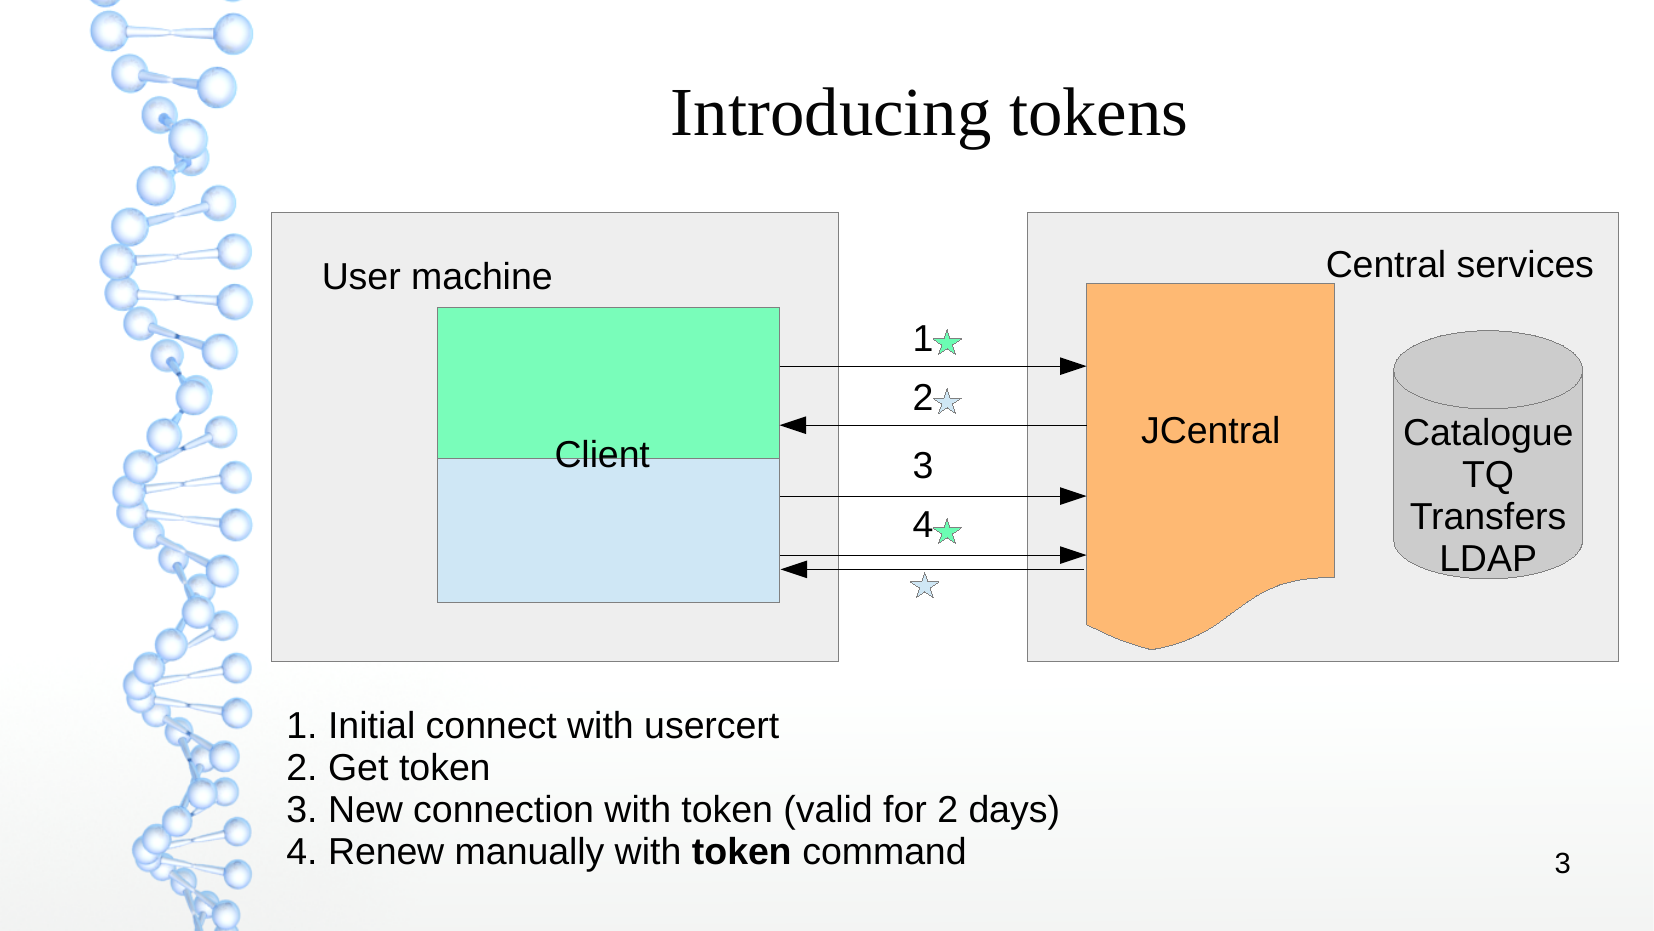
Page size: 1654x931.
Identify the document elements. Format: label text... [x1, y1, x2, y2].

text_box [1027, 426, 1086, 496]
text_box [933, 329, 962, 355]
text_box Central services [1311, 236, 1619, 335]
text_box 1 [897, 309, 969, 367]
text_box Client [493, 425, 712, 483]
text_box Catalogue TQ Transfers LDAP [1393, 335, 1583, 579]
text_box [910, 572, 939, 598]
text_box 1. Initial connect with usercert 2. Get token 3. New connection with token (valid for 2 days) 4. Renew manually with token command [271, 696, 1501, 878]
text_box [933, 388, 962, 414]
text_box User machine [307, 248, 591, 305]
text_box [1027, 212, 1619, 366]
picture [0, 0, 1654, 931]
text_box [933, 518, 962, 544]
text_box [271, 212, 839, 662]
text_box 3 [897, 437, 969, 494]
text_box [1027, 367, 1086, 425]
text_box 4 [897, 497, 969, 553]
title Introducing tokens [265, 35, 1595, 189]
text_box [1027, 497, 1086, 555]
text_box 2 [897, 368, 969, 426]
text_box [1027, 335, 1619, 662]
text_box JCentral [1086, 283, 1335, 650]
